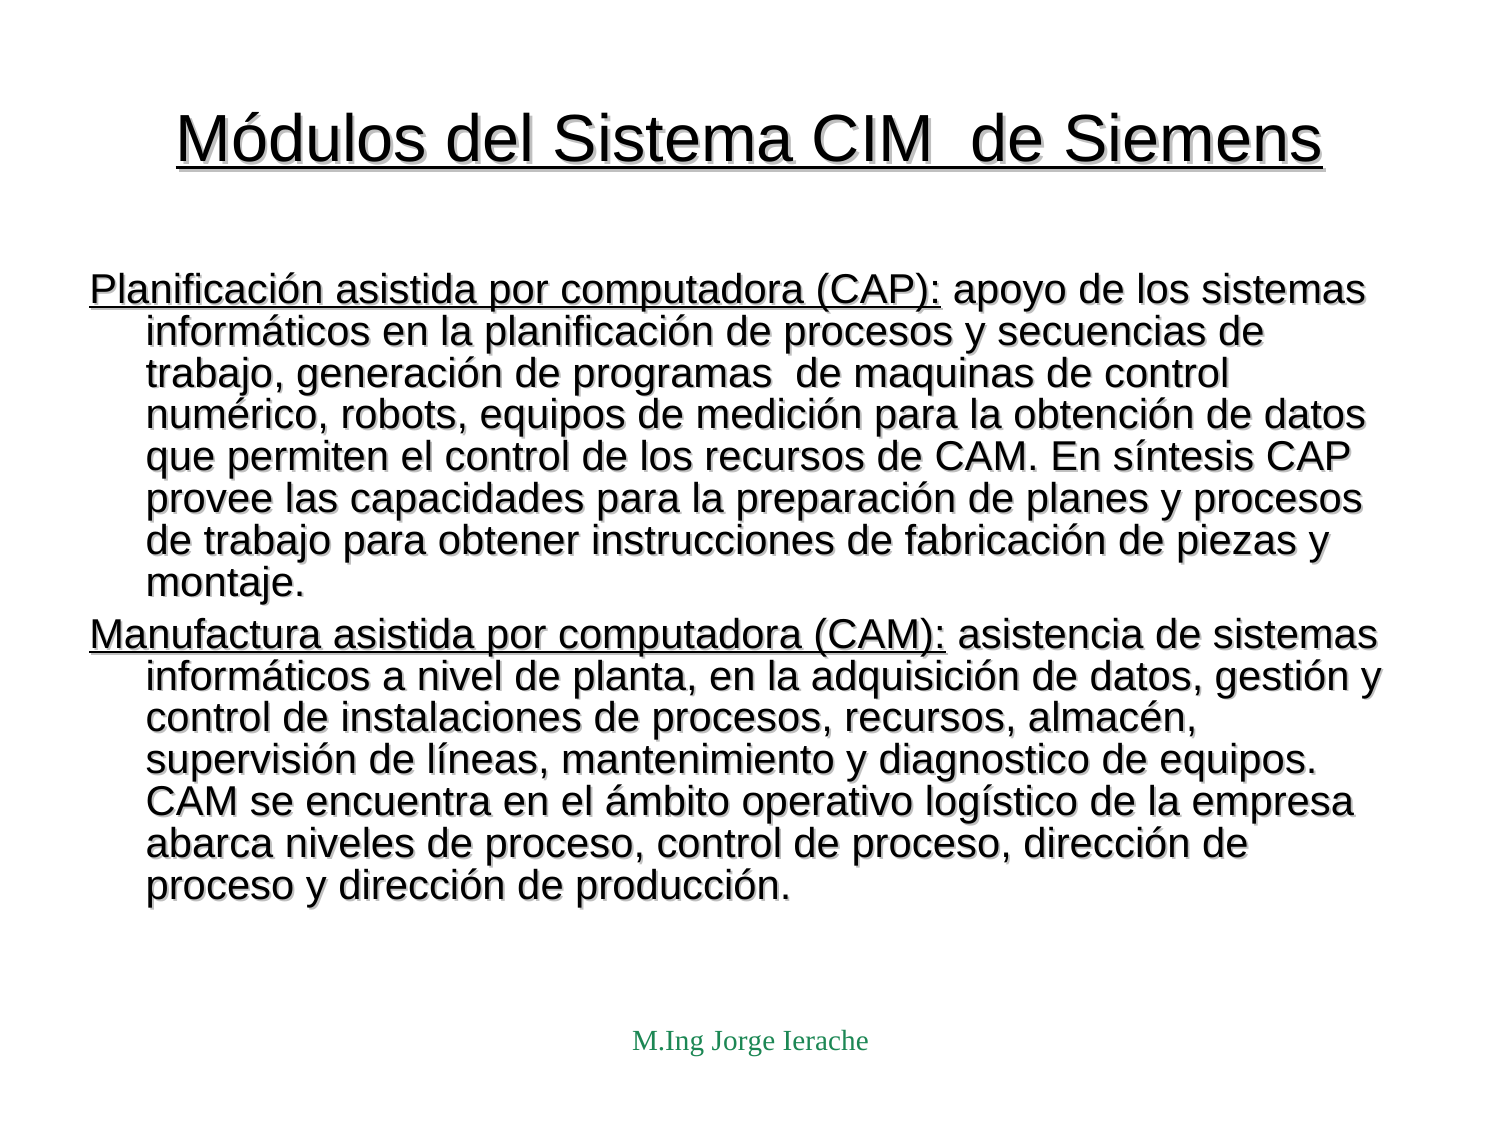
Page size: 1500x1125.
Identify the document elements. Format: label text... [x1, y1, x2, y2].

list Planificación asistida por computadora (CAP): apoyo de los sistemas informáticos en la planificación de procesos y secuencias de trabajo, generación de programas de maquinas de control numérico, robots, equipos de medición para la obtención de datos que permiten el control de los recursos de CAM. En síntesis CAP provee las capacidades para la preparación de planes y procesos de trabajo para obtener instrucciones de fabricación de piezas y montaje. Manufactura asistida por computadora (CAM): asistencia de sistemas informáticos a nivel de planta, en la adquisición de datos, gestión y control de instalaciones de procesos, recursos, almacén, supervisión de líneas, mantenimiento y diagnostico de equipos. CAM se encuentra en el ámbito operativo logístico de la empresa abarca niveles de proceso, control de proceso, dirección de proceso y dirección de producción. [74, 262, 1425, 1001]
title Módulos del Sistema CIM de Siemens [74, 44, 1425, 233]
